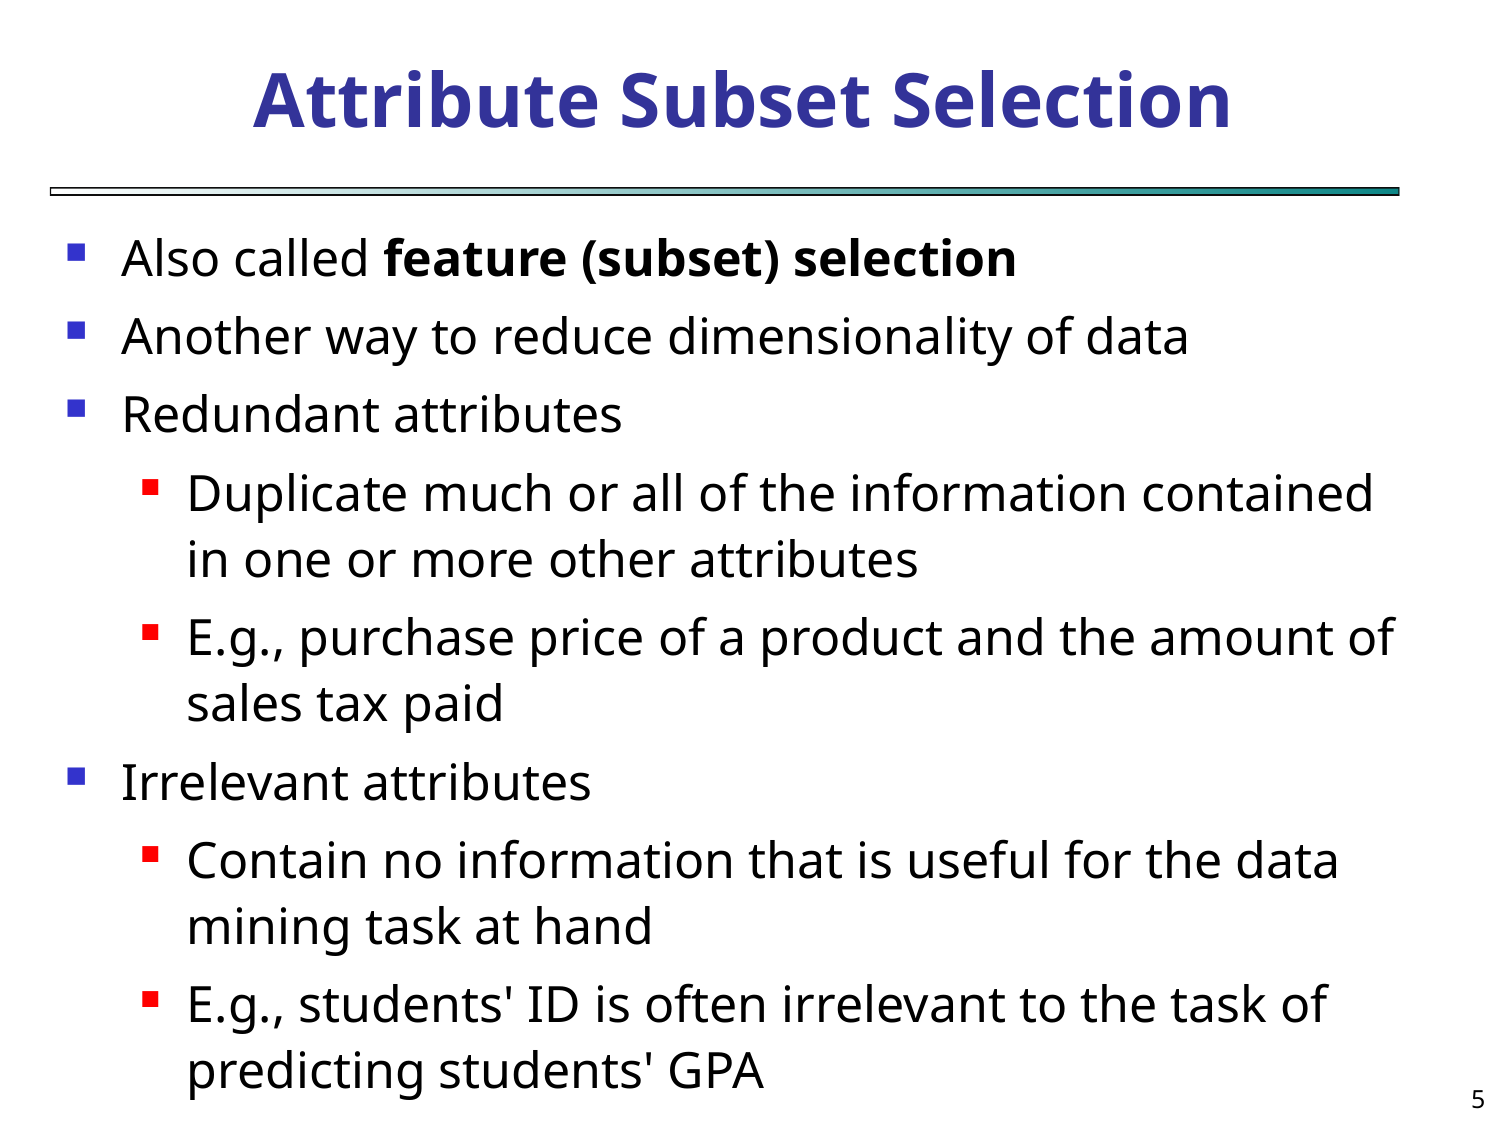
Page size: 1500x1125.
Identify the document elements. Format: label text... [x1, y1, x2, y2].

text_box <number> [1187, 1062, 1500, 1125]
title Attribute Subset Selection [24, 44, 1463, 150]
list Also called feature (subset) selection Another way to reduce dimensionality of data Redundant attributes Duplicate much or all of the information contained in one or more other attributes E.g., purchase price of a product and the amount of sales tax paid Irrelevant attributes Contain no information that is useful for the data mining task at hand E.g., students' ID is often irrelevant to the task of predicting students' GPA [49, 212, 1425, 1107]
